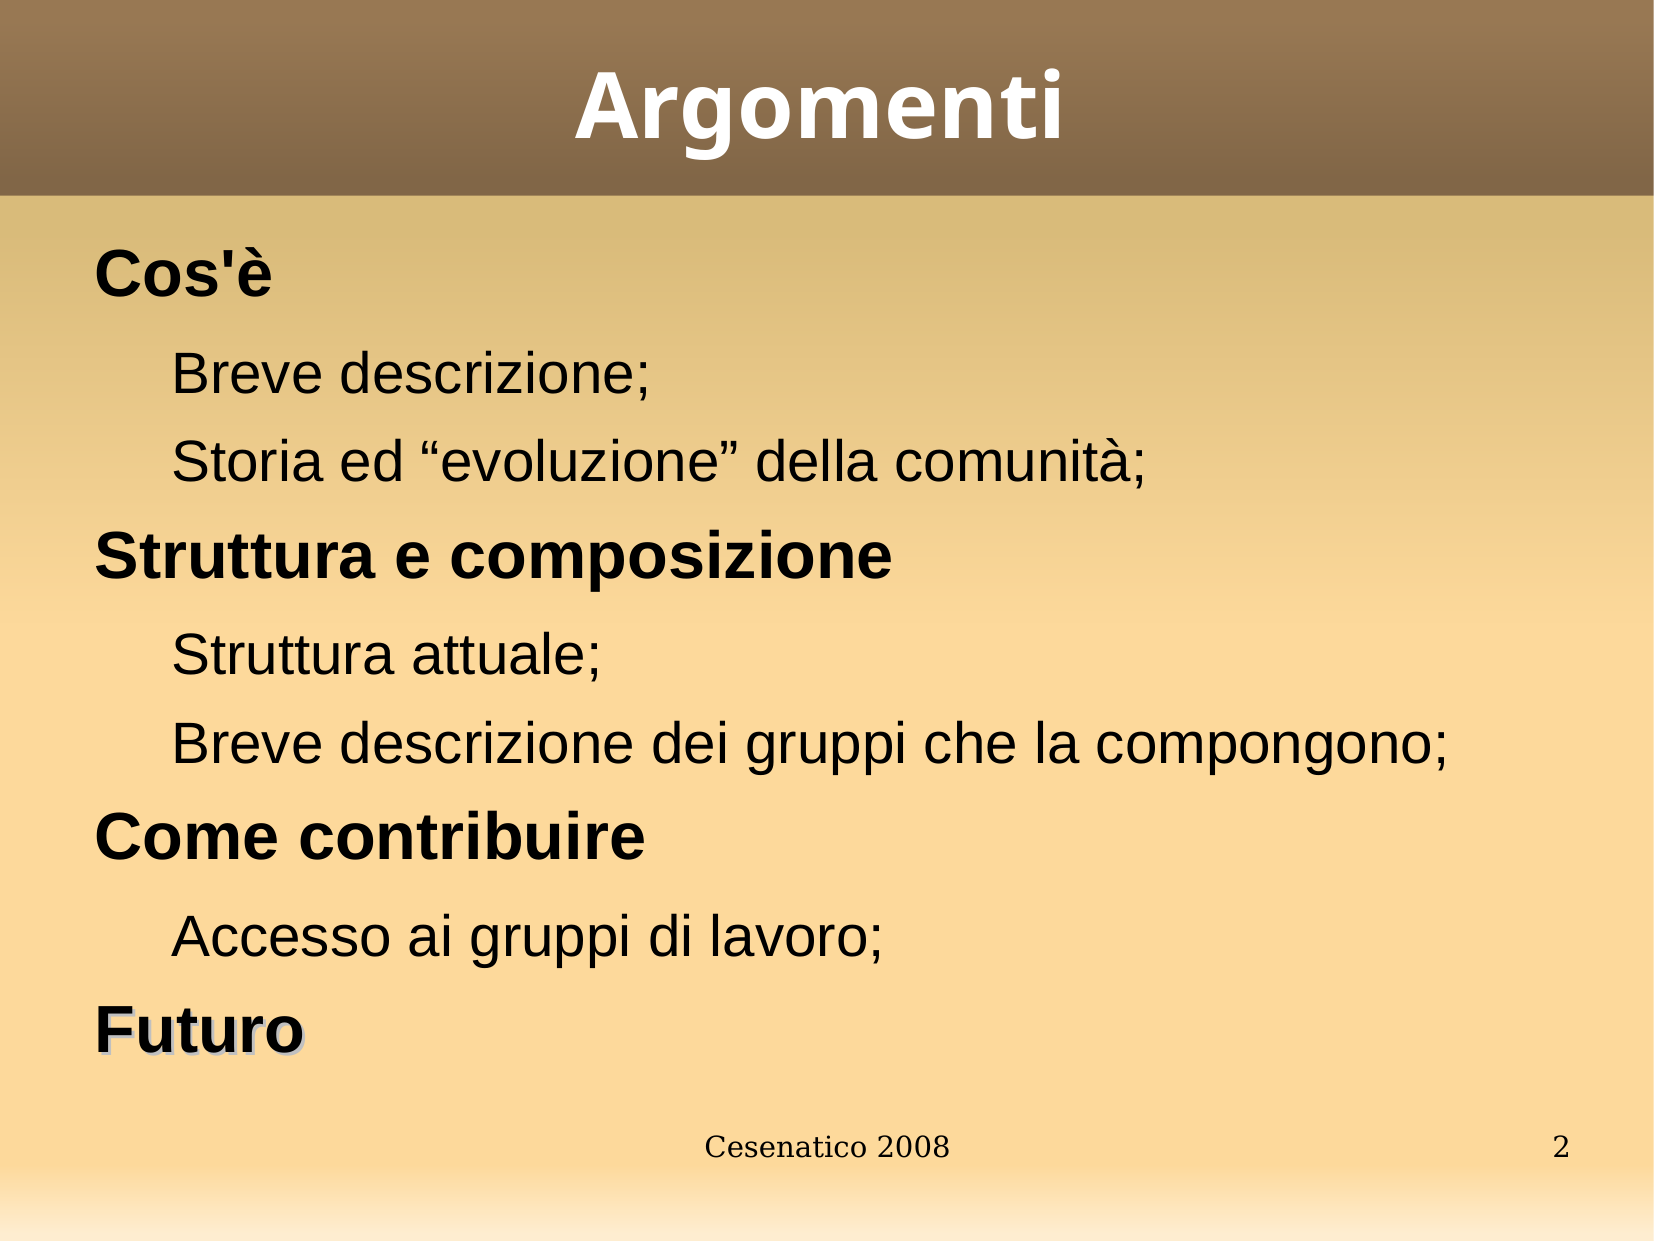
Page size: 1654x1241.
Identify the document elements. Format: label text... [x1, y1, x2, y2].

title Argomenti [76, 0, 1565, 208]
list Cos'è Breve descrizione; Storia ed “evoluzione” della comunità; Struttura e composizione Struttura attuale; Breve descrizione dei gruppi che la compongono; Come contribuire Accesso ai gruppi di lavoro; Futuro [76, 236, 1565, 1068]
picture [0, 0, 1654, 1241]
